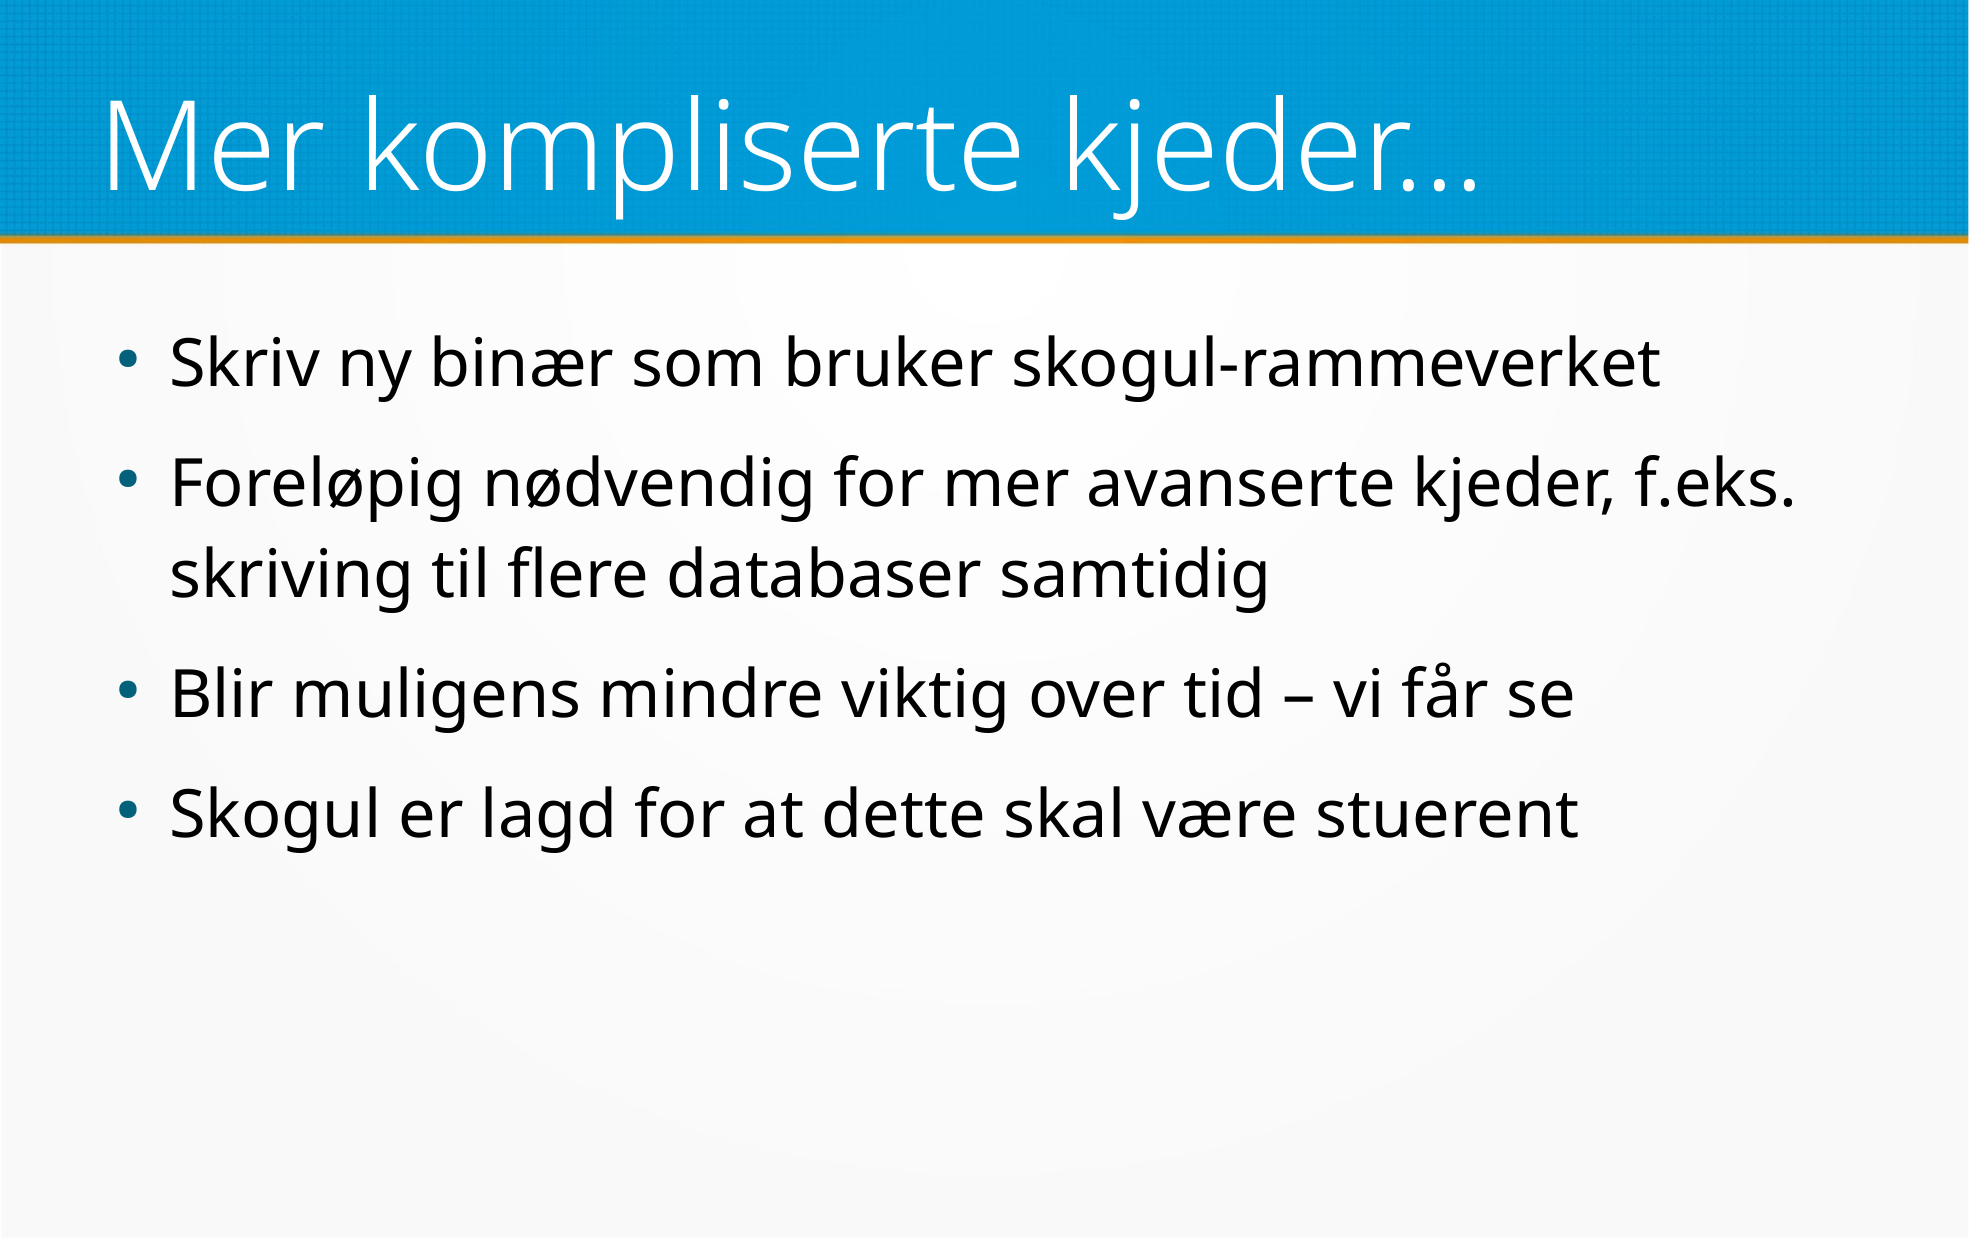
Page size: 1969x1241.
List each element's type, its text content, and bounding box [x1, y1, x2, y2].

picture [0, 233, 1969, 1241]
title Mer kompliserte kjeder... [98, 19, 1870, 227]
list Skriv ny binær som bruker skogul-rammeverket Foreløpig nødvendig for mer avanserte kjeder, f.eks. skriving til flere databaser samtidig Blir muligens mindre viktig over tid – vi får se Skogul er lagd for at dette skal være stuerent [98, 315, 1861, 1081]
